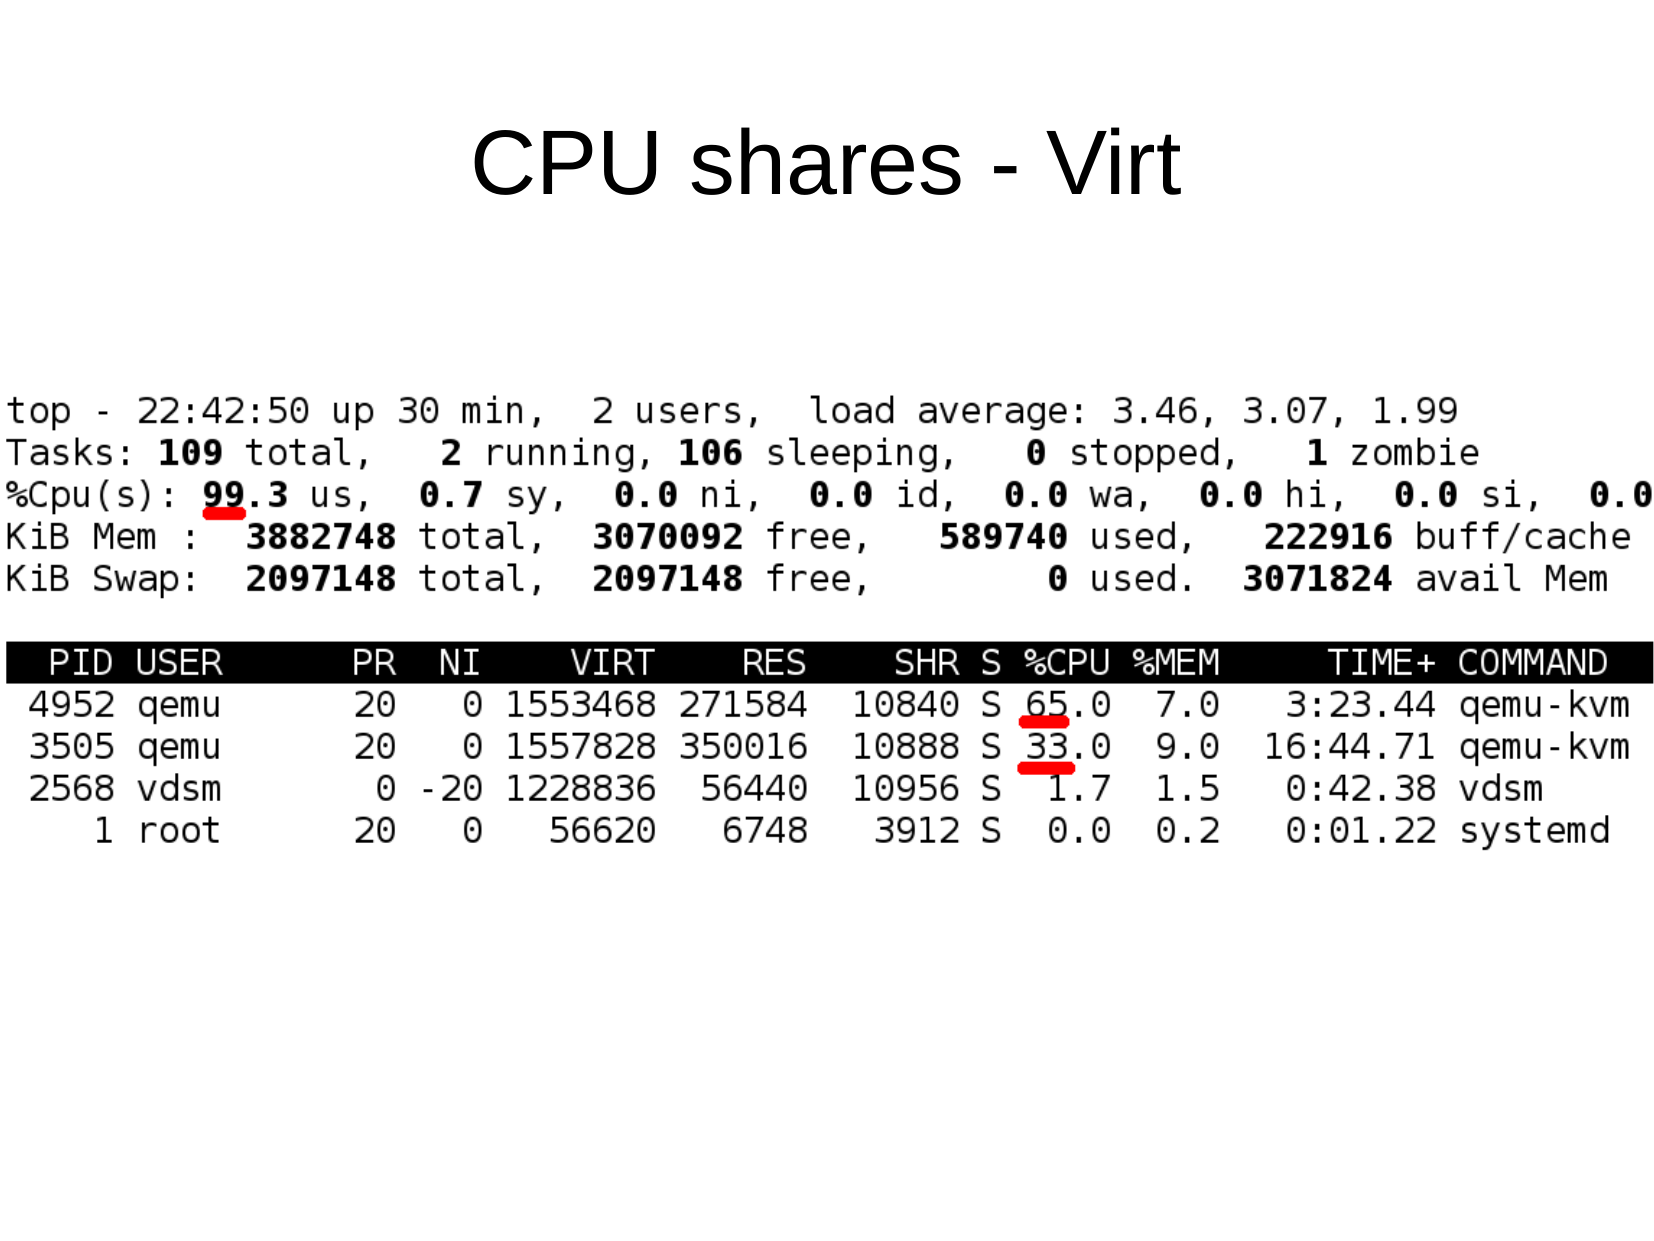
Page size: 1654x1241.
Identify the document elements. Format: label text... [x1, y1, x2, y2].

picture [5, 390, 1654, 856]
title CPU shares - Virt [82, 87, 1571, 239]
